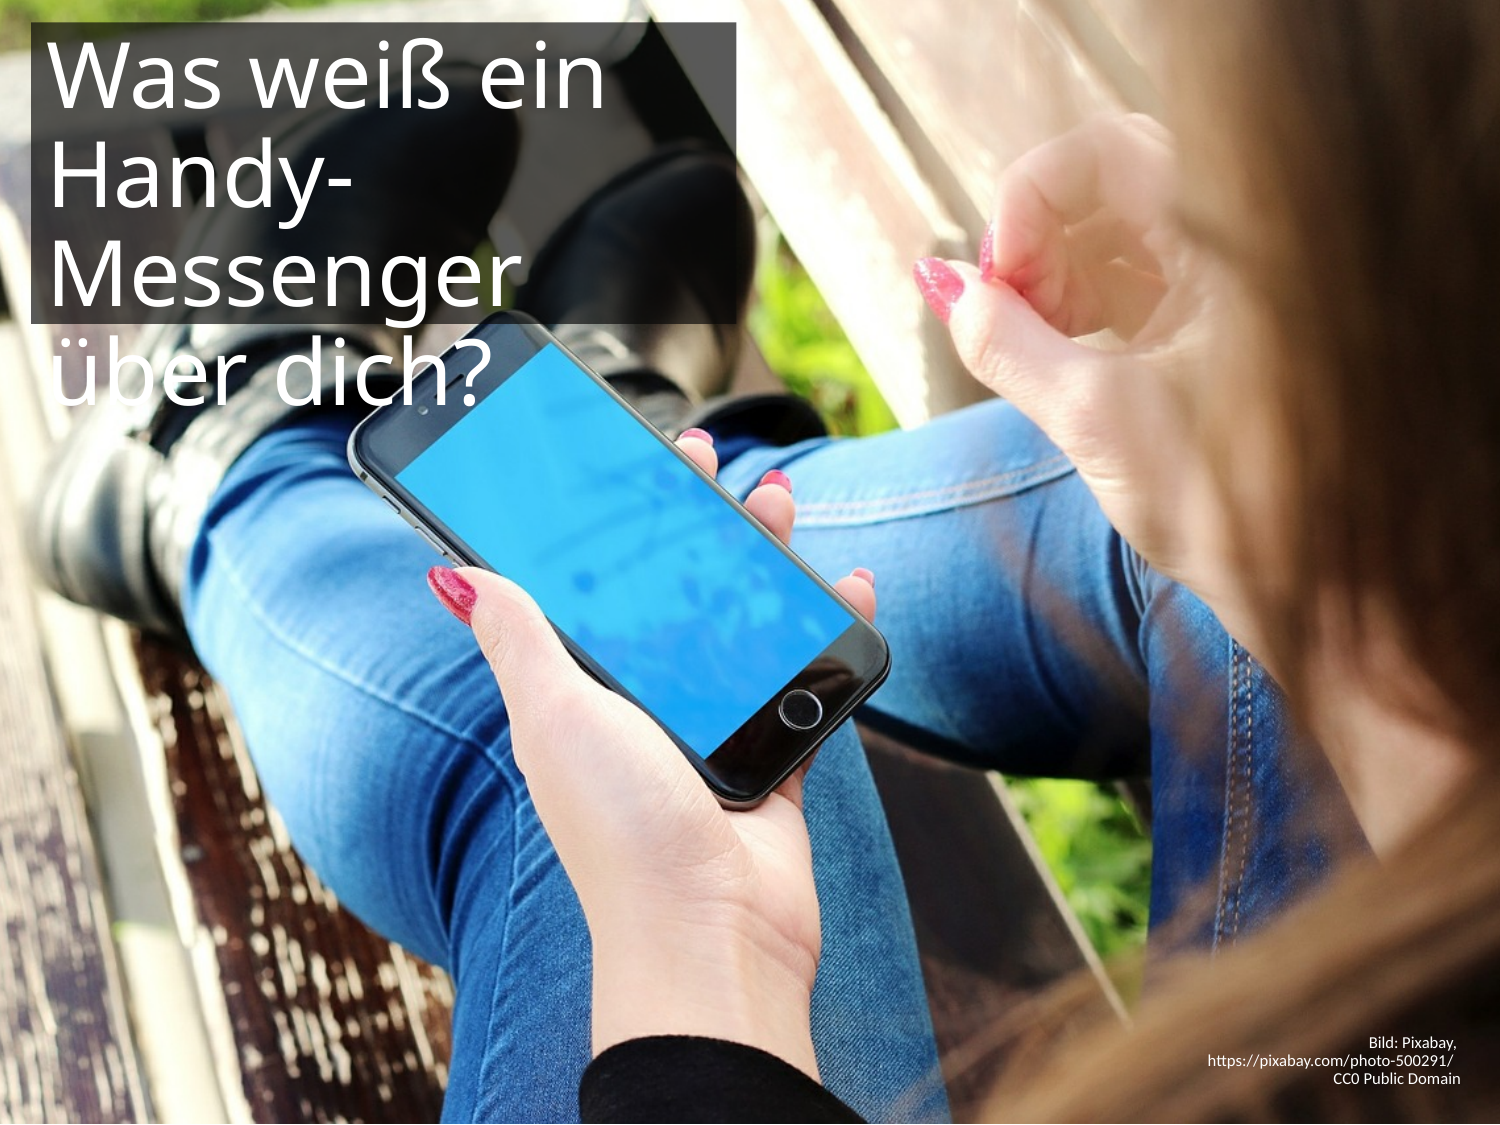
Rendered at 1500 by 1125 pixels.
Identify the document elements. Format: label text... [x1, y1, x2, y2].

text_box Bild: Pixabay, https://pixabay.com/photo-500291/ CC0 Public Domain [1192, 1027, 1478, 1125]
title Was weiß ein Handy-Messenger über dich? [31, 22, 737, 324]
picture [0, 0, 1500, 1125]
